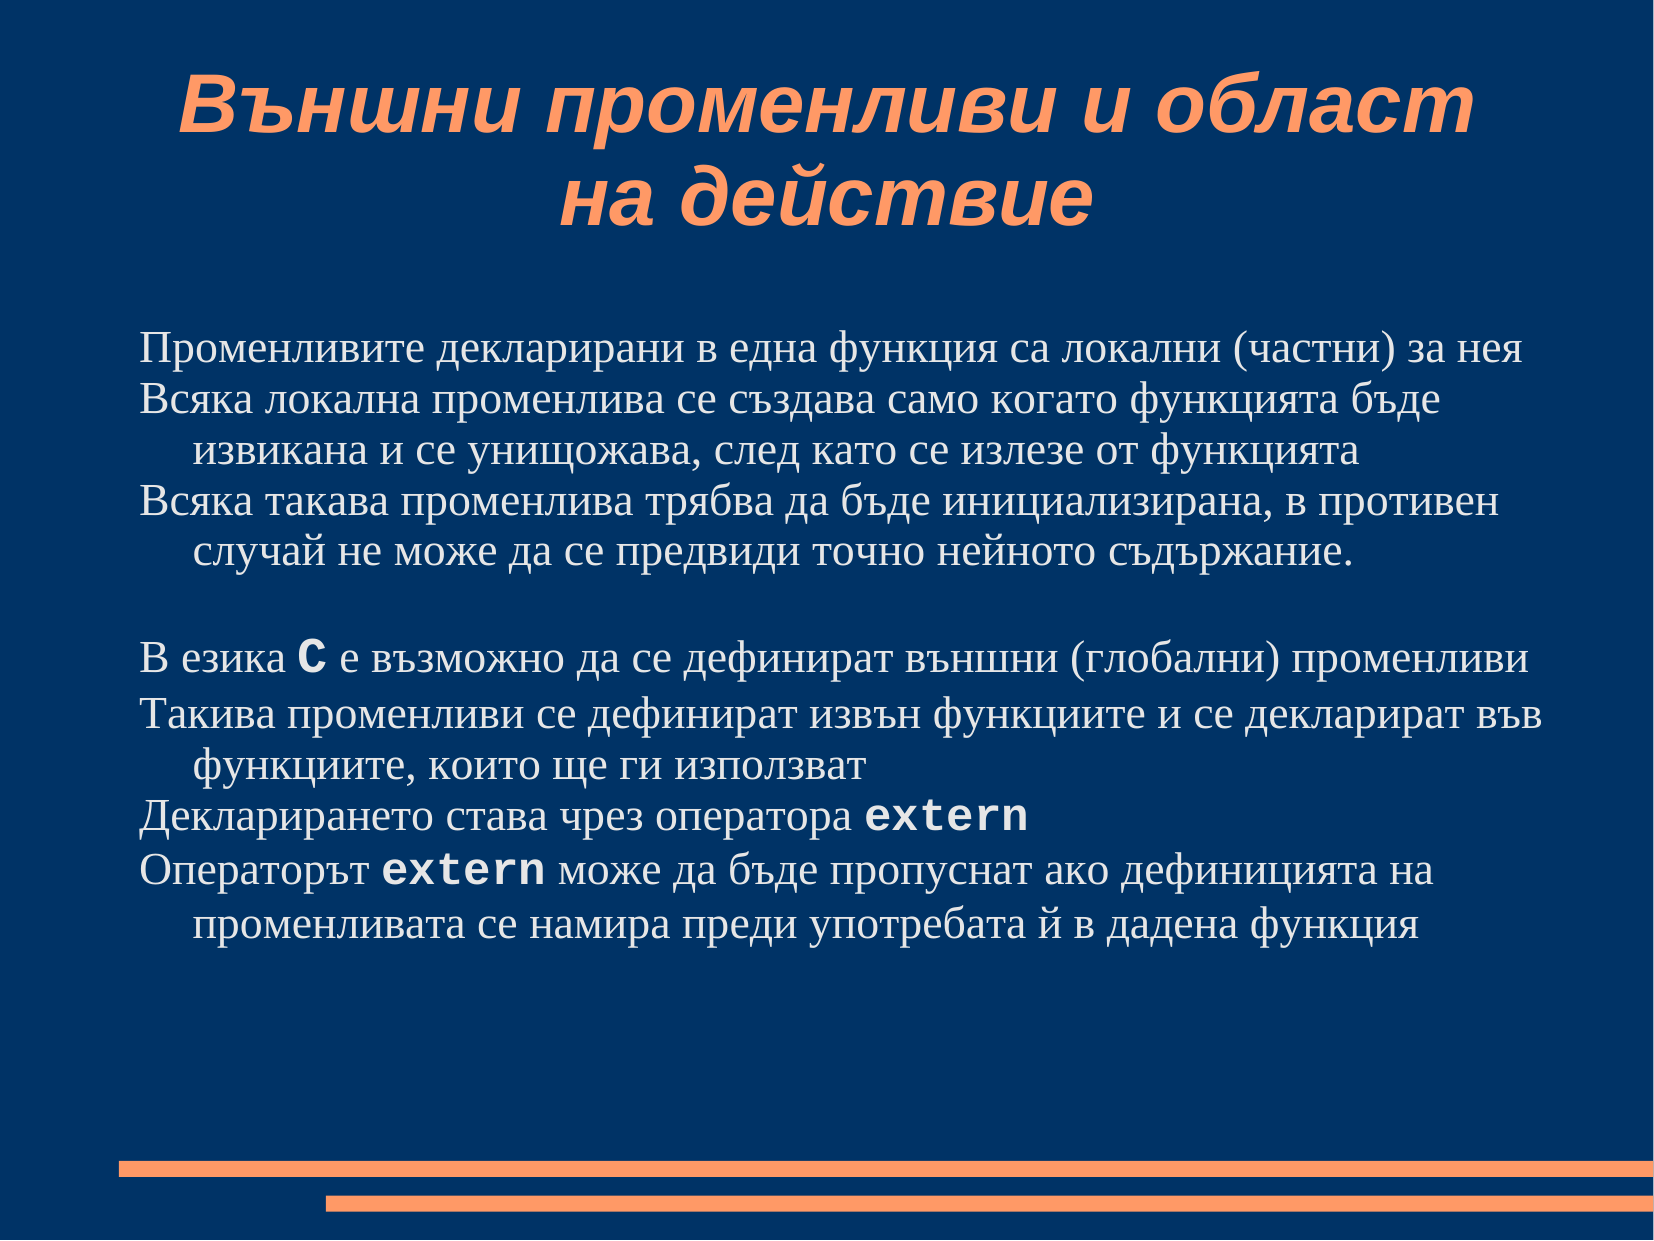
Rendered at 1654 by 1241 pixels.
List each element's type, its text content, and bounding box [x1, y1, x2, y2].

title Външни променливи и област на действие [121, 46, 1534, 254]
list Променливите декларирани в една функция са локални (частни) за нея Всяка локална променлива се създава само когато функцията бъде извикана и се унищожава, след като се излезе от функцията Всяка такава променлива трябва да бъде инициализирана, в противен случай не може да се предвиди точно нейното съдържание. В езика С е възможно да се дефинират външни (глобални) променливи Такива променливи се дефинират извън функциите и се декларират във функциите, които ще ги използват Декларирането става чрез оператора extern Операторът extern може да бъде пропуснат ако дефиницията на променливата се намира преди употребата й в дадена функция [121, 322, 1595, 975]
